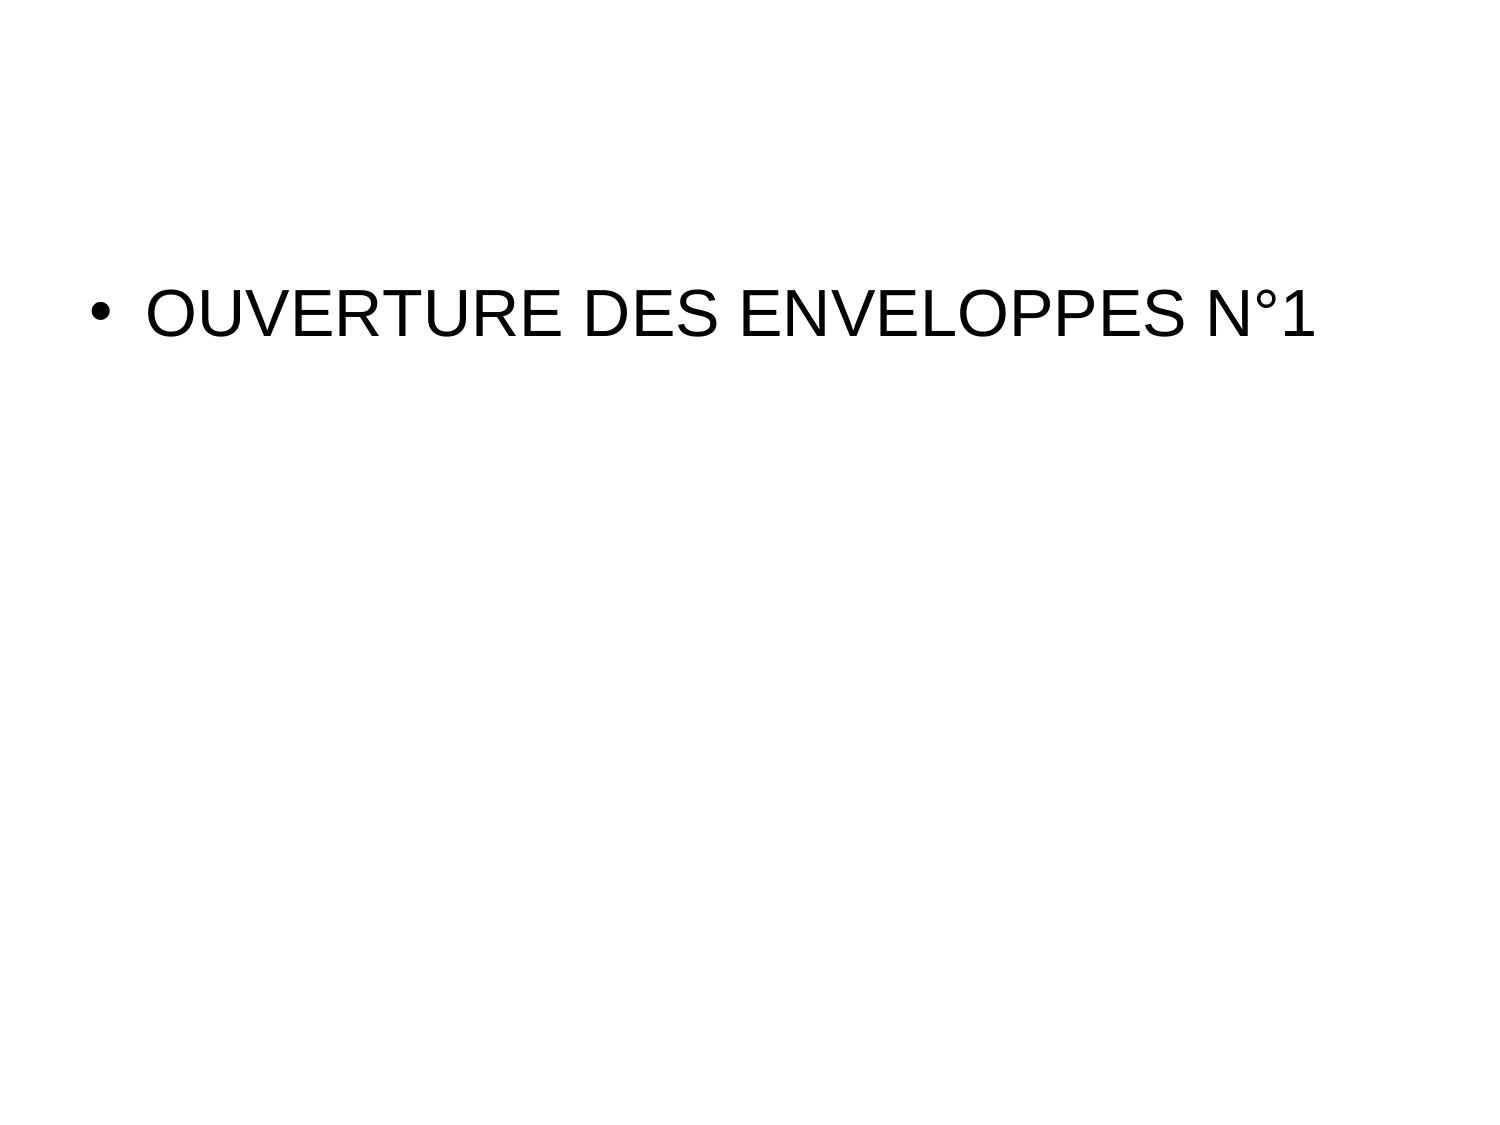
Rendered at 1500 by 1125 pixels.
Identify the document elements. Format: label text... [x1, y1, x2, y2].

list OUVERTURE DES ENVELOPPES N°1 [75, 262, 1426, 1005]
